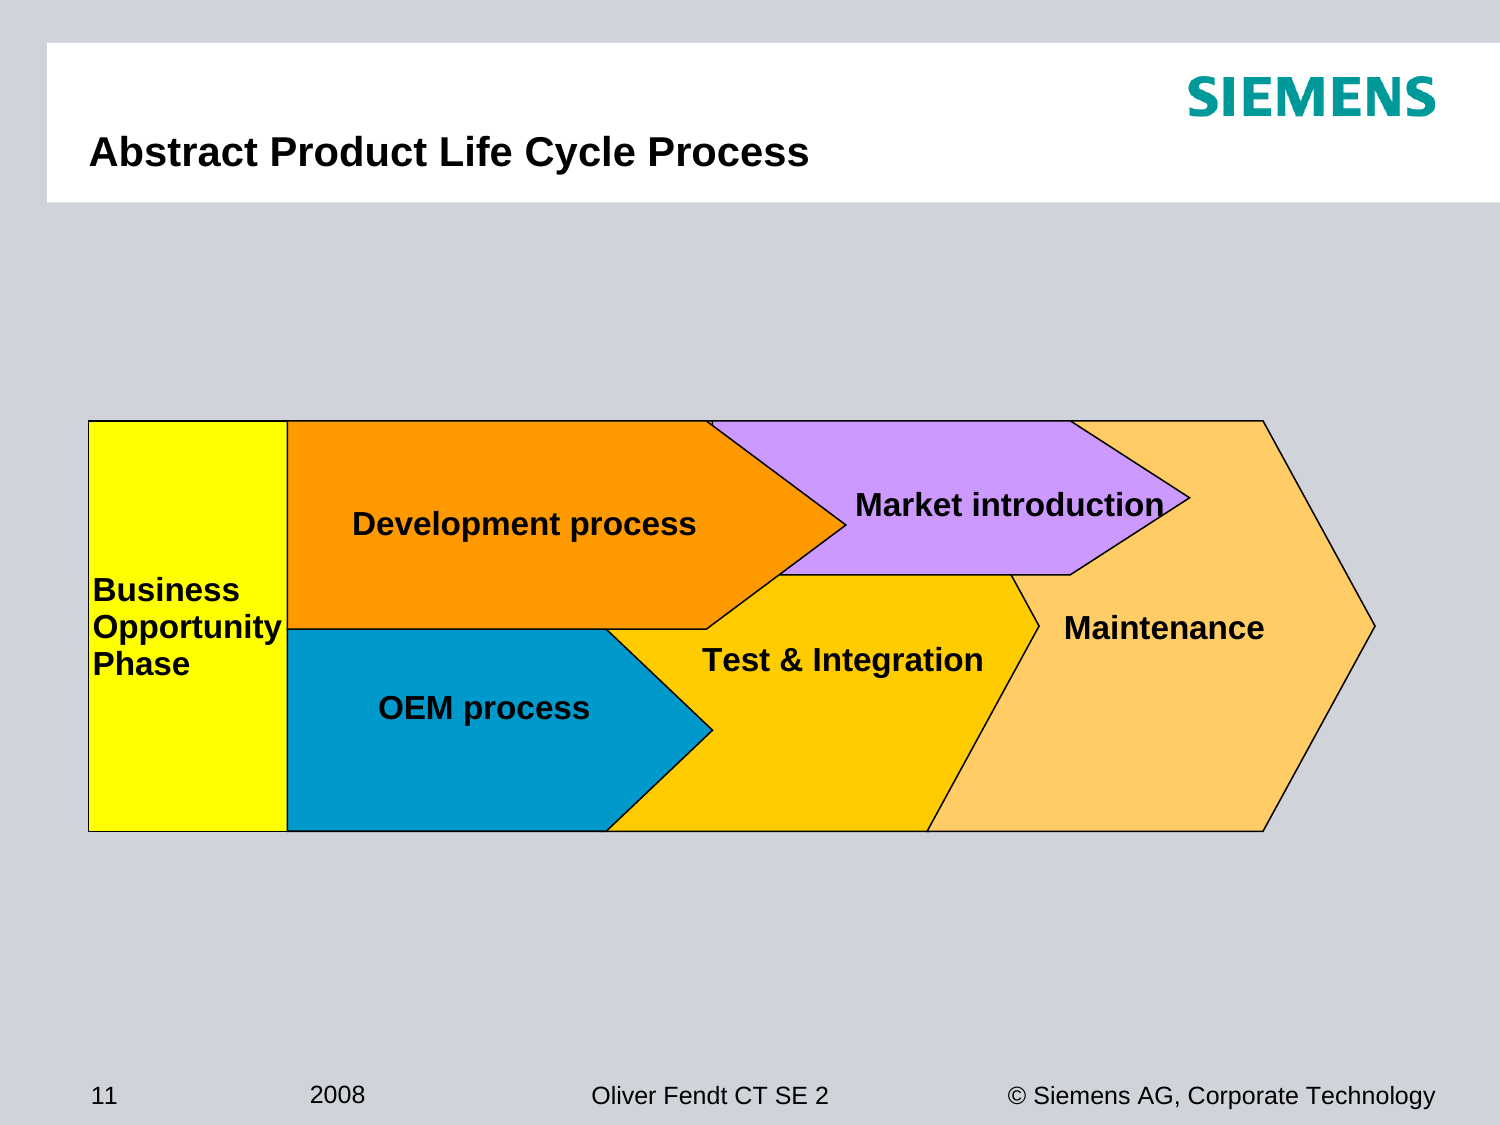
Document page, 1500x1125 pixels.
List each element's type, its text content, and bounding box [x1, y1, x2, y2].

text_box Market introduction [855, 486, 1203, 525]
title Abstract Product Life Cycle Process [88, 42, 1096, 176]
text_box Development process [352, 505, 746, 543]
text_box Maintenance [1064, 609, 1301, 647]
text_box [88, 420, 1376, 832]
text_box Business Opportunity Phase [92, 571, 304, 683]
text_box Test & Integration [702, 641, 1040, 679]
text_box OEM process [378, 689, 623, 727]
picture [1181, 69, 1444, 123]
